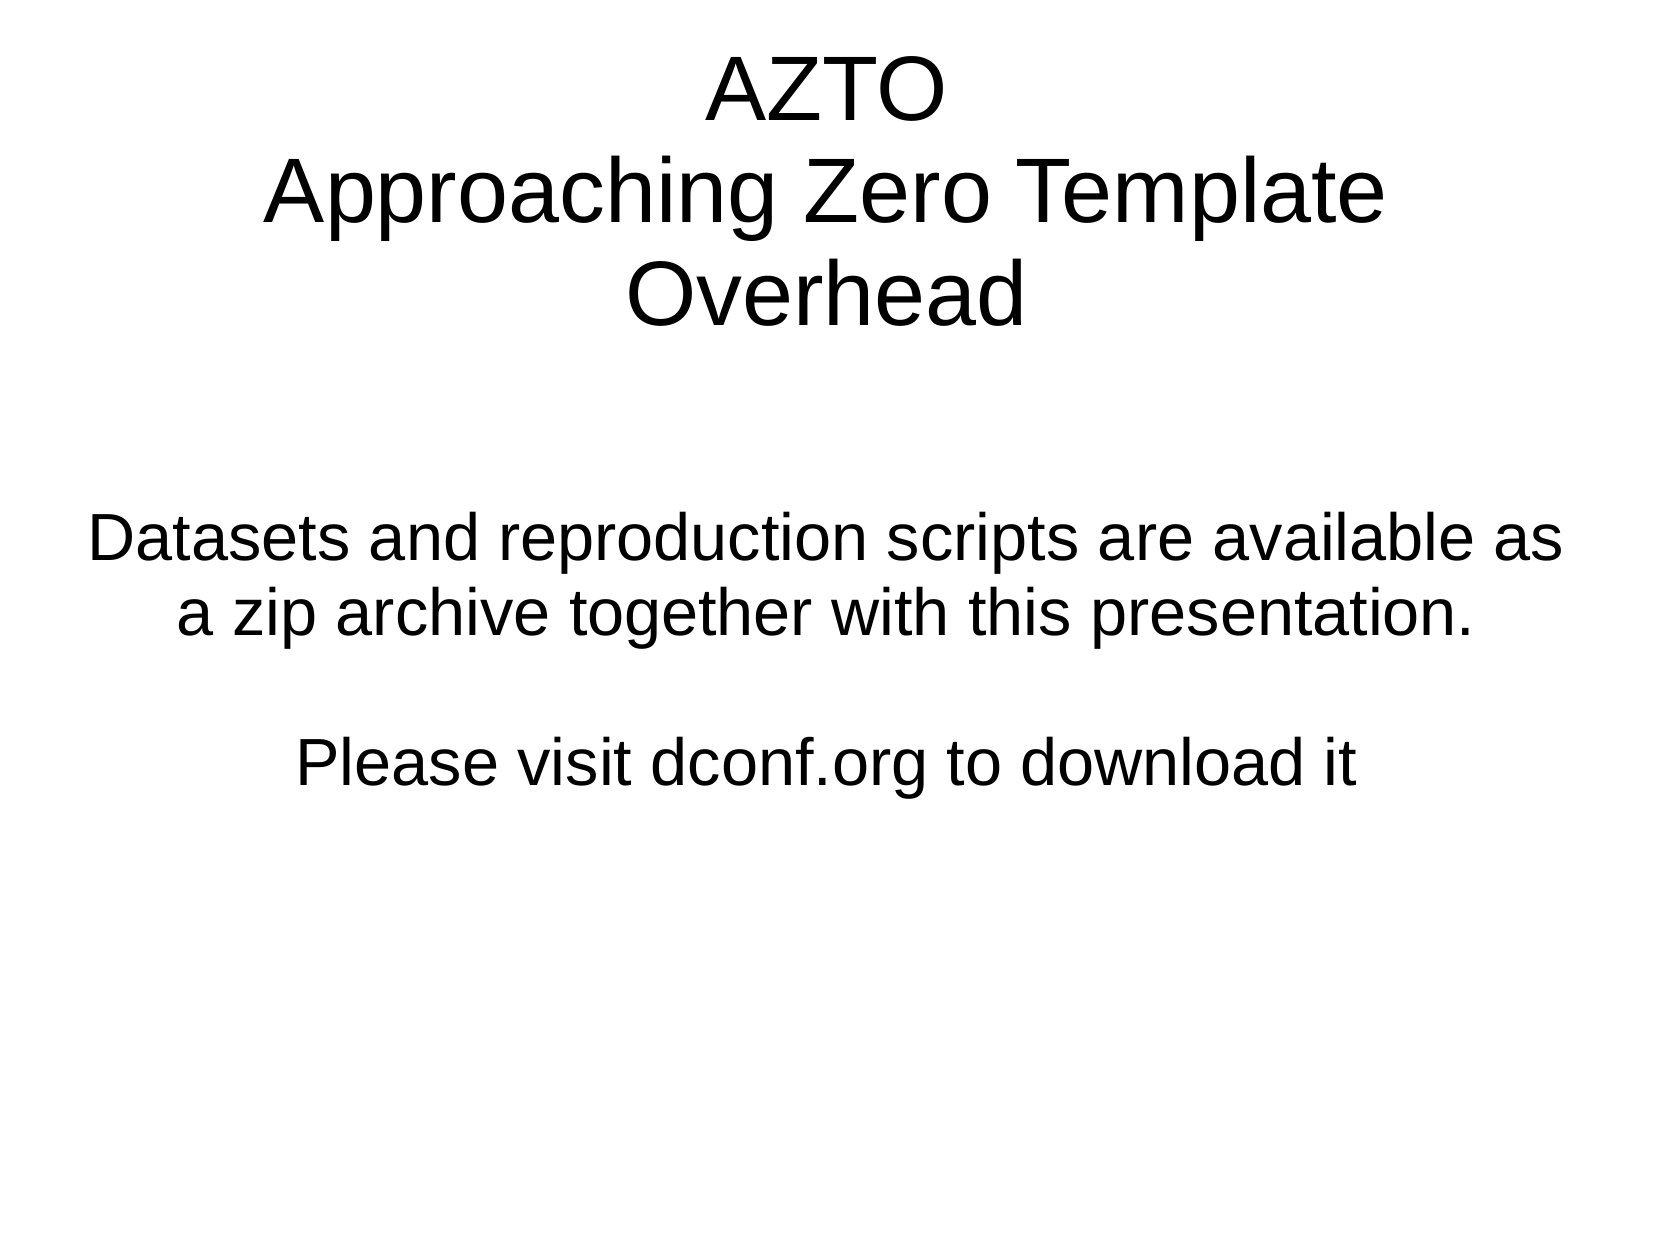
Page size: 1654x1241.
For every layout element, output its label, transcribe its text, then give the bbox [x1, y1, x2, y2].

title AZTO Approaching Zero Template Overhead [82, 37, 1571, 290]
subtitle Datasets and reproduction scripts are available as a zip archive together with this presentation. Please visit dconf.org to download it [82, 290, 1571, 1010]
